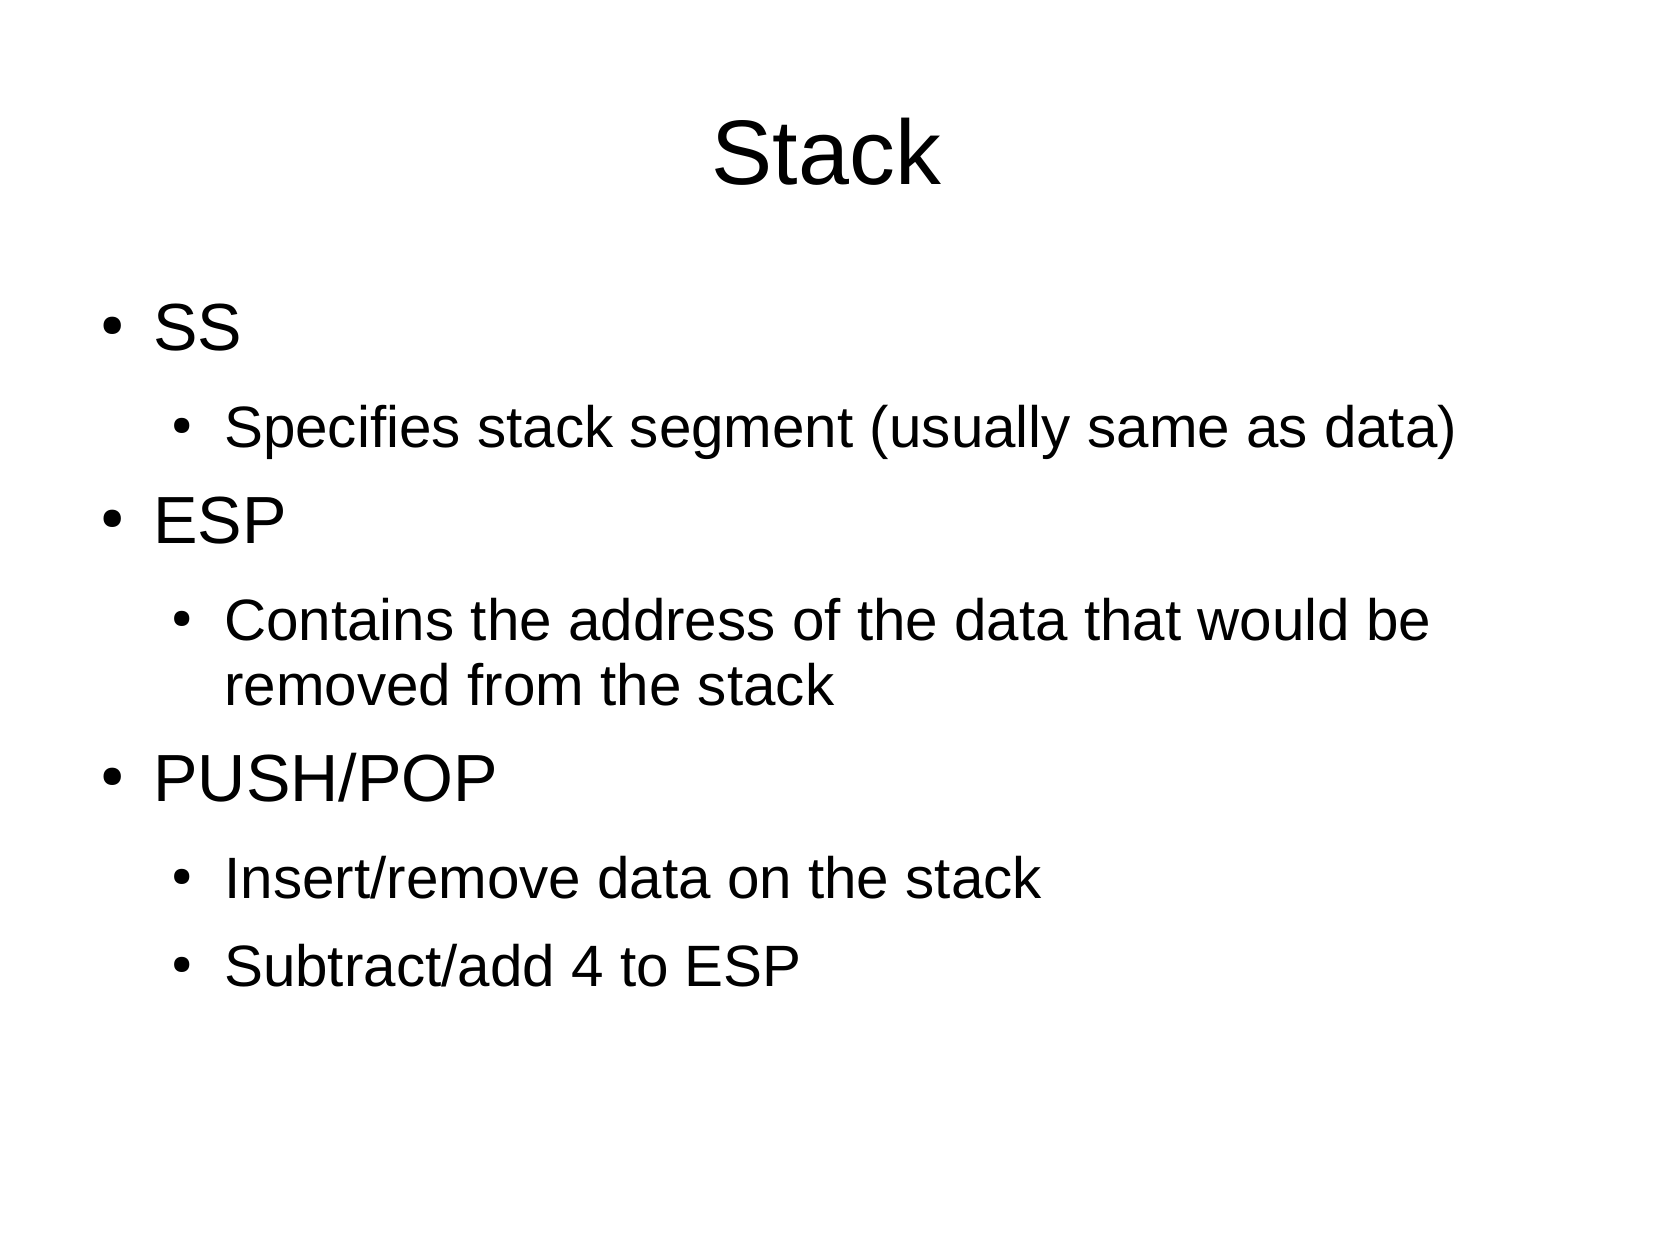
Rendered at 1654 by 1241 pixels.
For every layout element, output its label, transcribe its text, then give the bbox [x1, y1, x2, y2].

list SS Specifies stack segment (usually same as data) ESP Contains the address of the data that would be removed from the stack PUSH/POP Insert/remove data on the stack Subtract/add 4 to ESP [82, 290, 1571, 1109]
title Stack [82, 49, 1571, 257]
